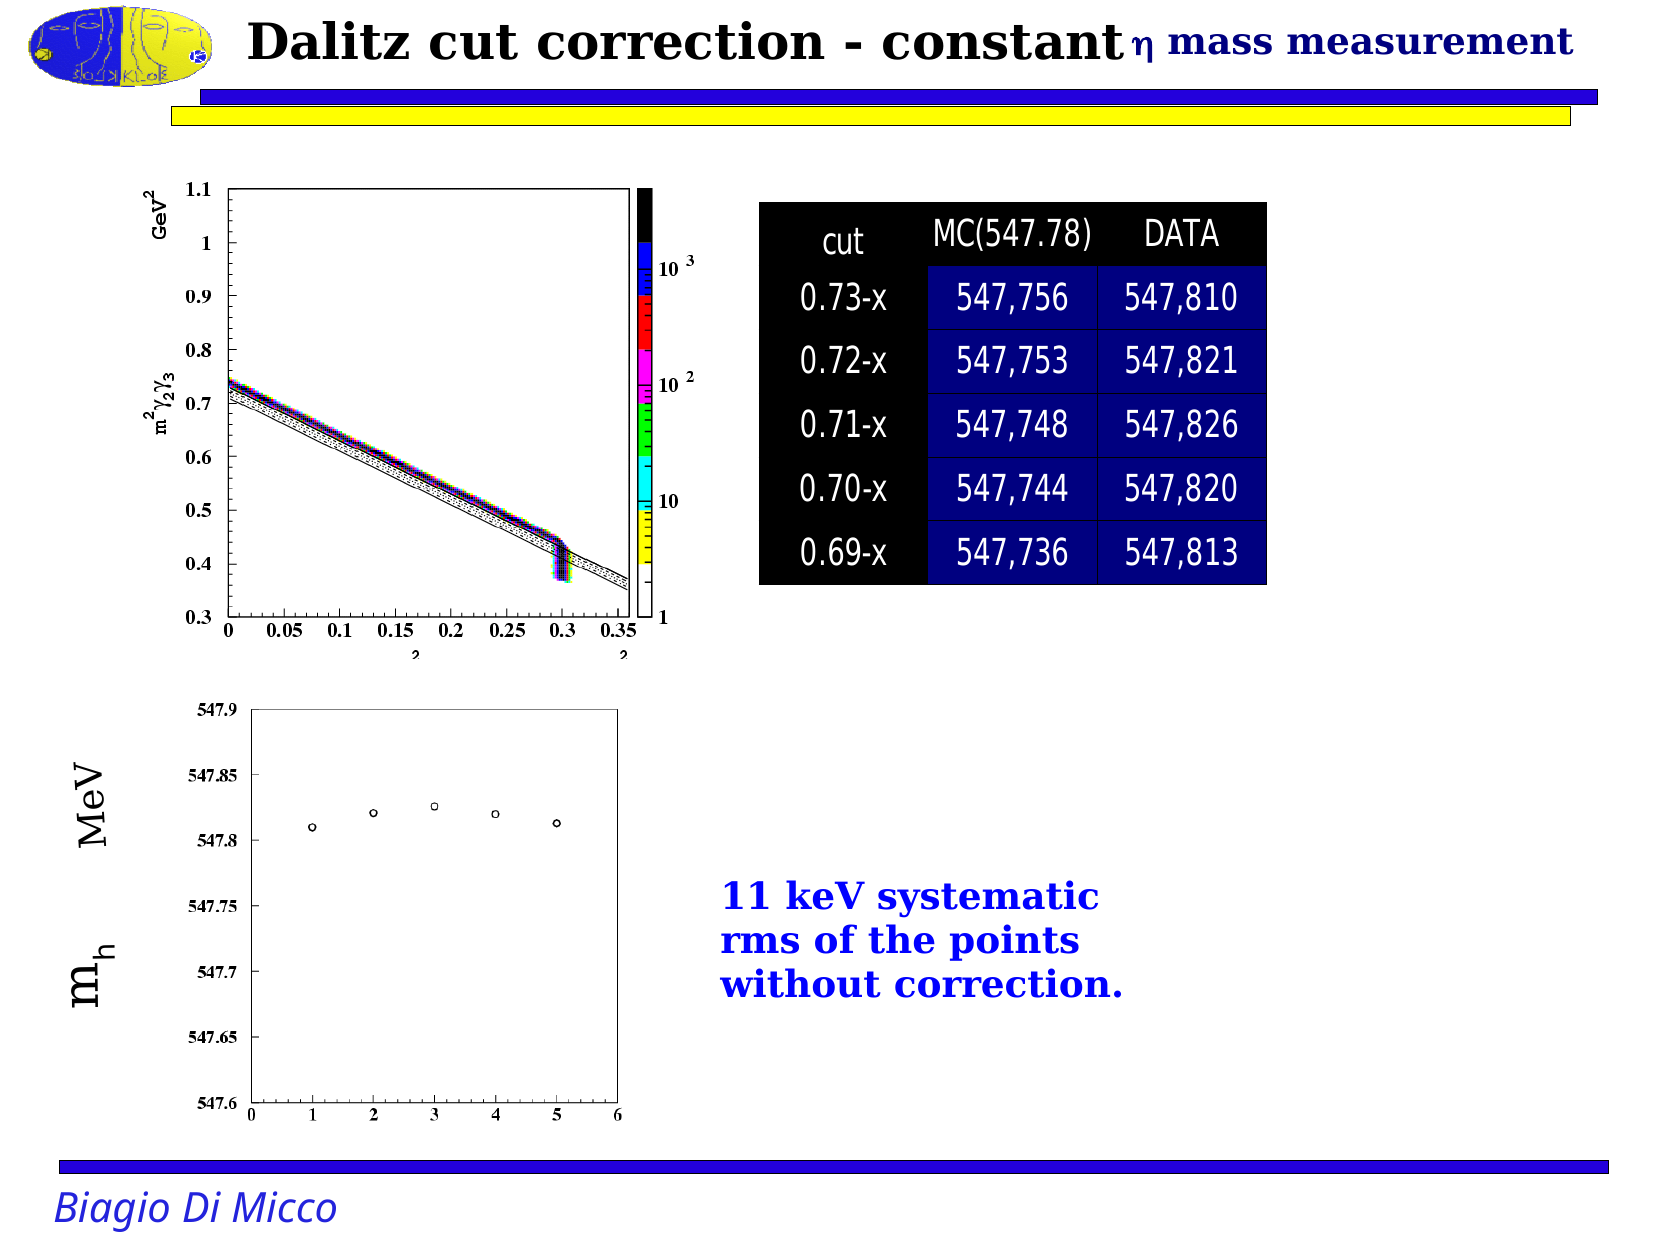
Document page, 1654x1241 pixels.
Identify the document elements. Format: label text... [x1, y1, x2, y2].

text_box 11 keV systematic rms of the points without correction. [720, 874, 1148, 1007]
text_box MeV [64, 738, 116, 852]
chart [757, 200, 1654, 587]
picture [129, 133, 701, 1157]
picture [20, 2, 220, 89]
text_box mh [51, 932, 125, 1011]
text_box Dalitz cut correction - constant [246, 12, 1130, 72]
